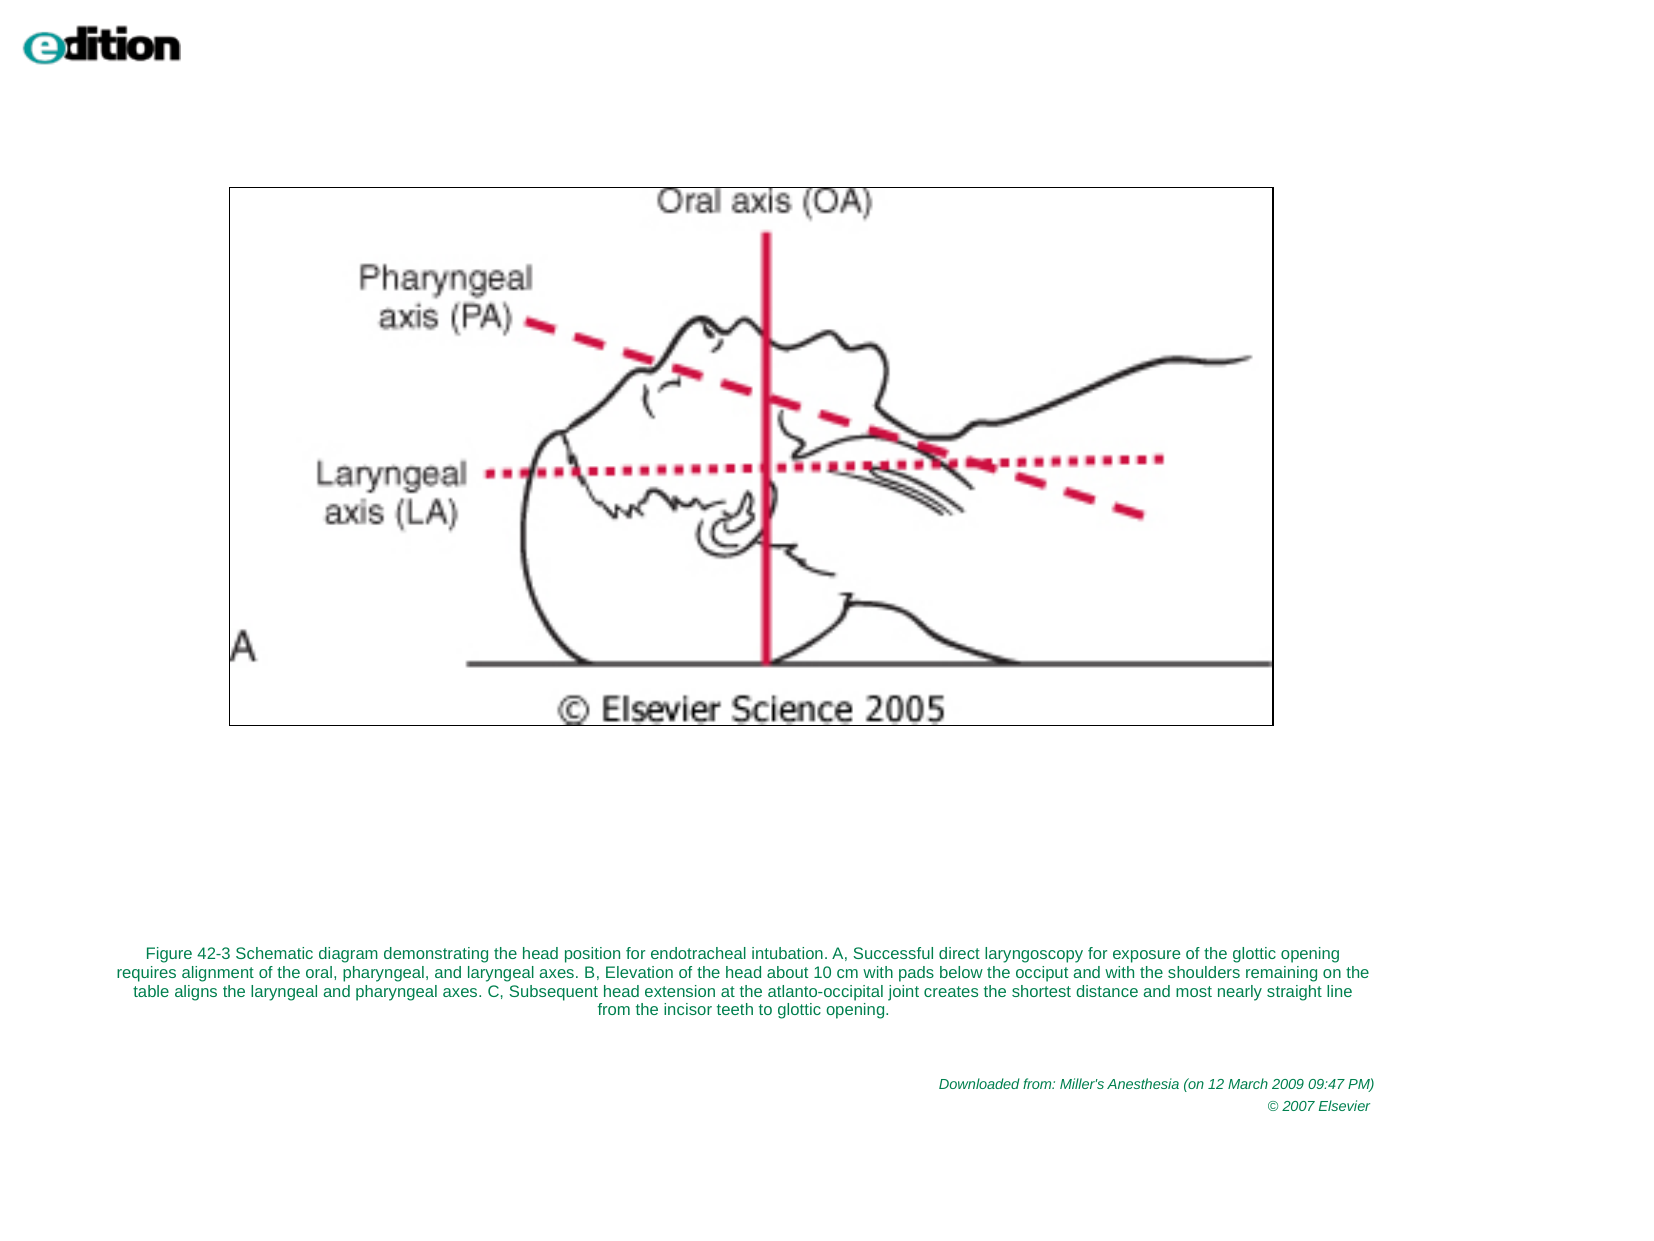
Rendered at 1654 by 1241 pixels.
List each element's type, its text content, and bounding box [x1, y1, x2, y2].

picture [17, 18, 181, 71]
picture [230, 188, 1273, 725]
text_box © 2007 Elsevier [656, 1090, 1389, 1122]
text_box Figure 42-3 Schematic diagram demonstrating the head position for endotracheal intubation. A, Successful direct laryngoscopy for exposure of the glottic opening requires alignment of the oral, pharyngeal, and laryngeal axes. B, Elevation of the head about 10 cm with pads below the occiput and with the shoulders remaining on the table aligns the laryngeal and pharyngeal axes. C, Subsequent head extension at the atlanto-occipital joint creates the shortest distance and most nearly straight line from the incisor teeth to glottic opening. [100, 936, 1388, 1028]
text_box Downloaded from: Miller's Anesthesia (on 12 March 2009 09:47 PM) [657, 1069, 1390, 1101]
